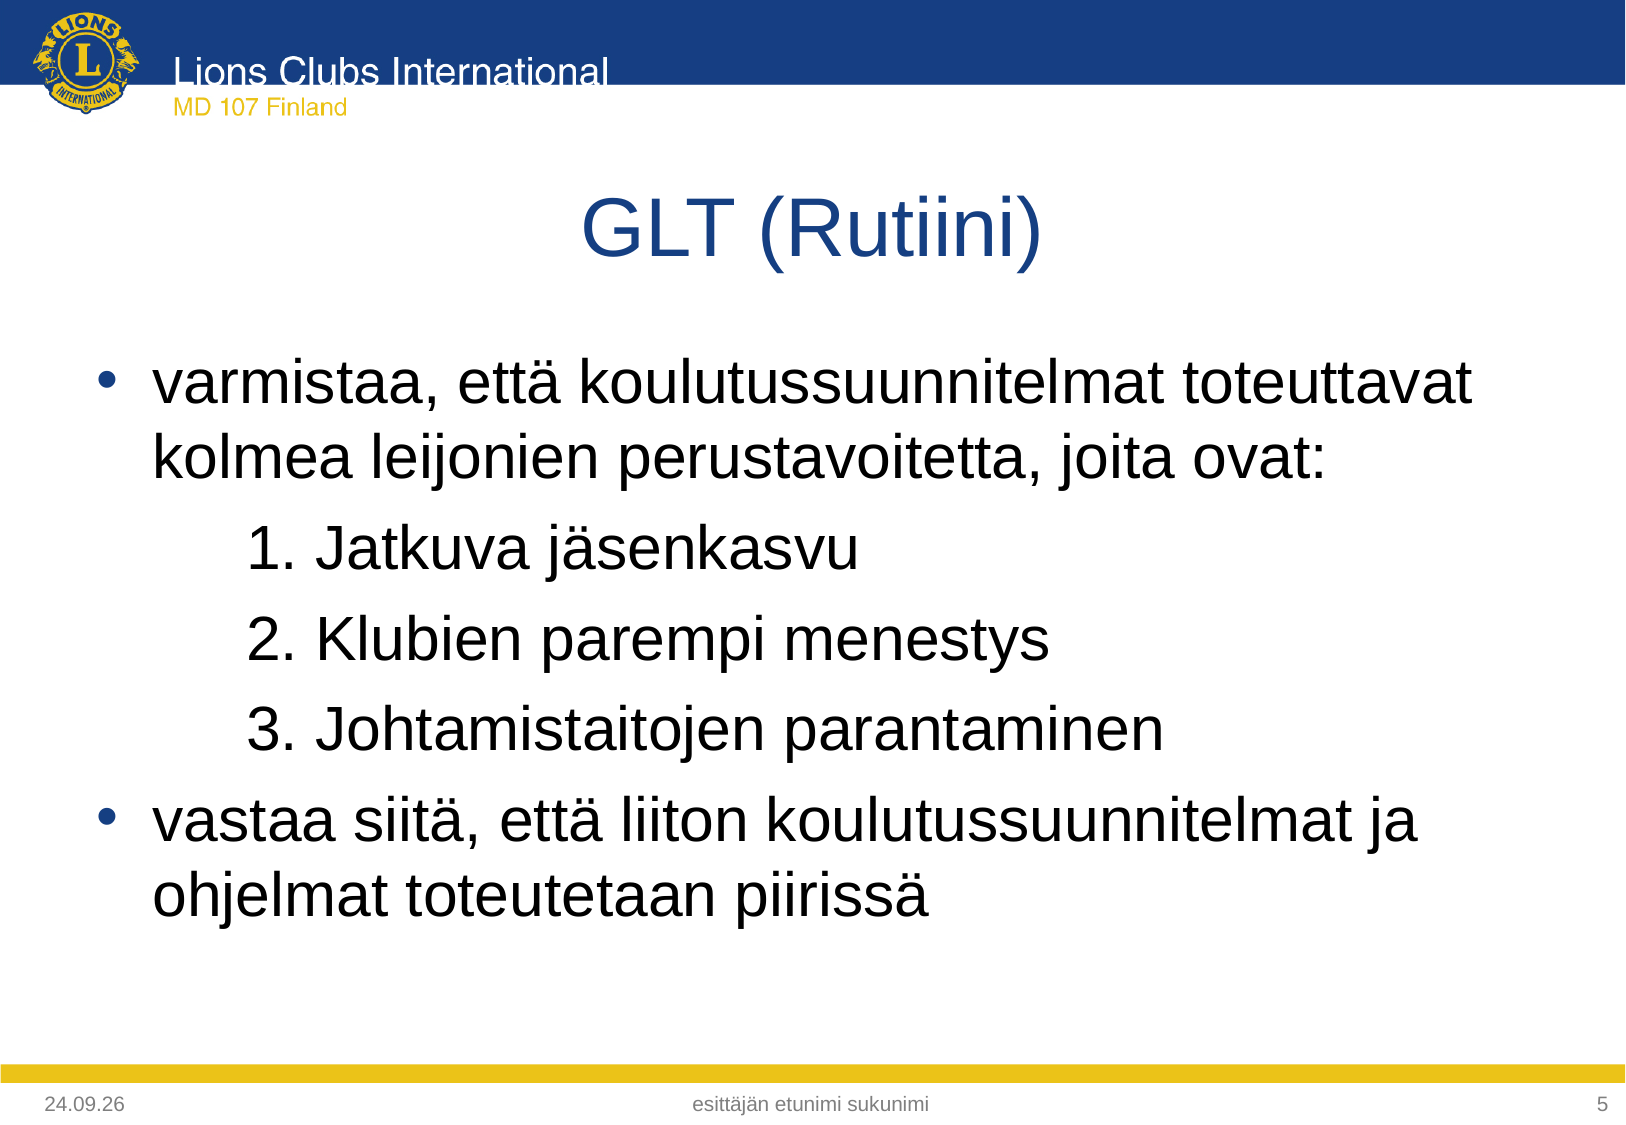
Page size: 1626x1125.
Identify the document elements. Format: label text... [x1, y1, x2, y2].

text_box 25.03.19 [29, 1072, 268, 1125]
text_box esittäjän etunimi sukunimi [409, 1073, 1212, 1125]
title GLT (Rutiini) [81, 151, 1544, 296]
text_box <numero> [1243, 1073, 1624, 1125]
list varmistaa, että koulutussuunnitelmat toteuttavat kolmea leijonien perustavoitetta, joita ovat: 1. Jatkuva jäsenkasvu 2. Klubien parempi menestys 3. Johtamistaitojen parantaminen vastaa siitä, että liiton koulutussuunnitelmat ja ohjelmat toteutetaan piirissä [81, 334, 1544, 1034]
picture [0, 0, 1626, 122]
